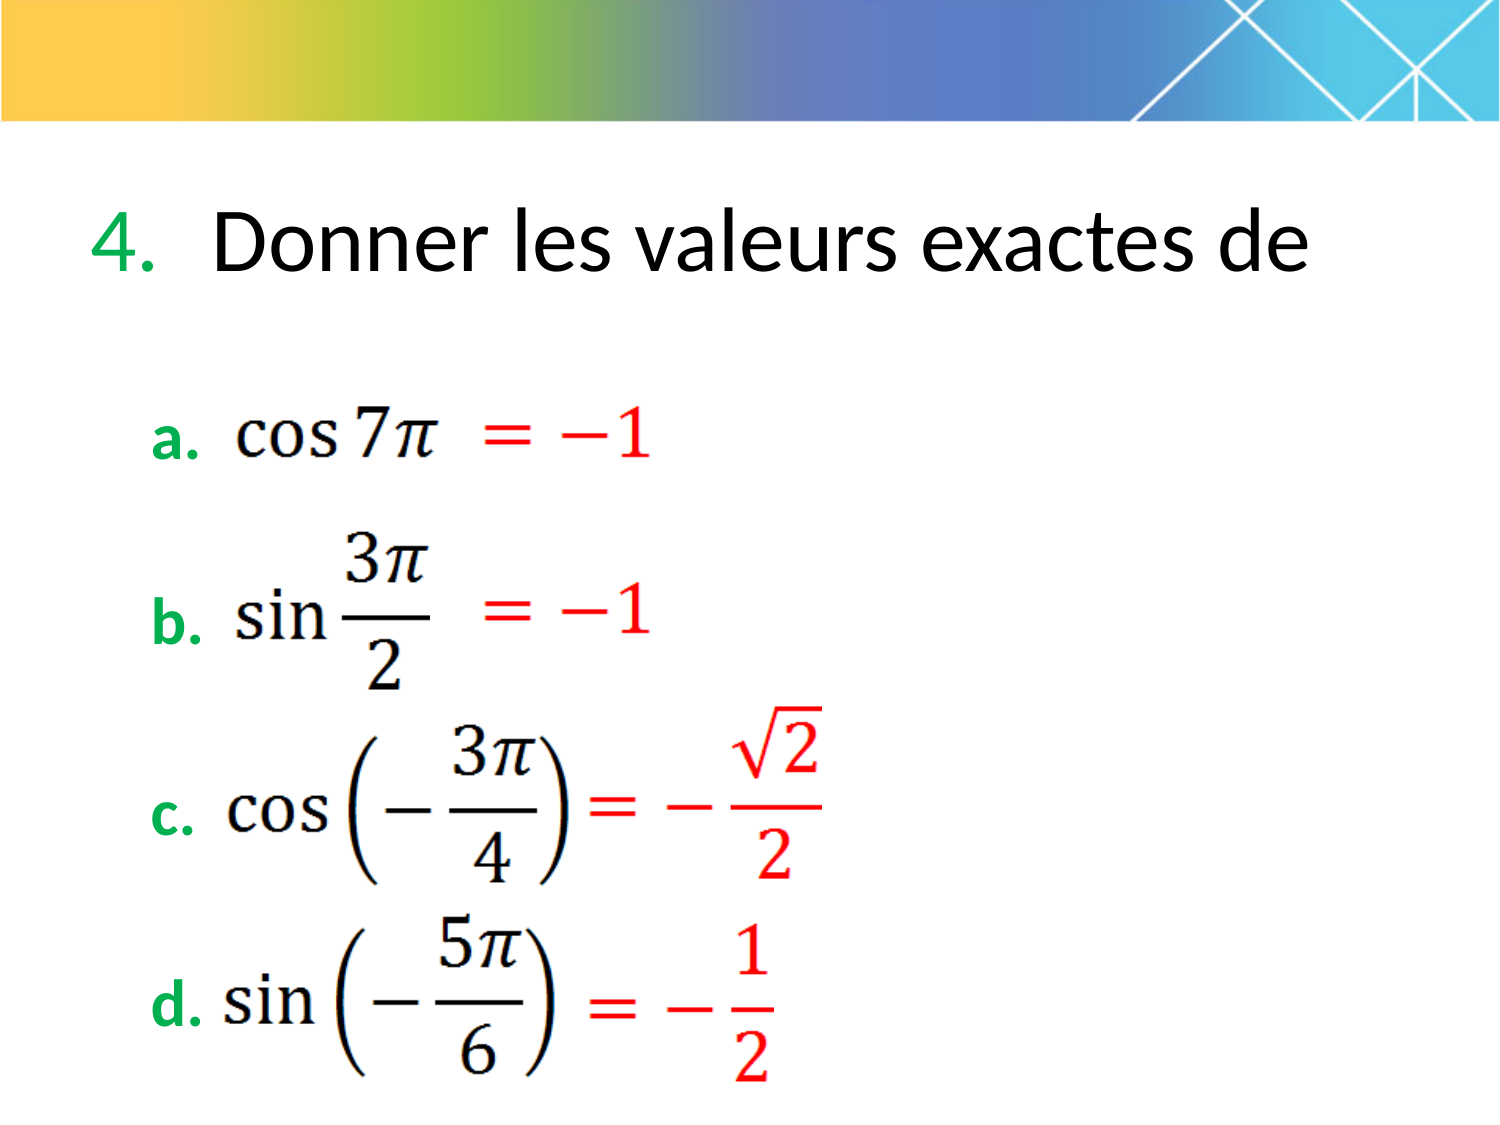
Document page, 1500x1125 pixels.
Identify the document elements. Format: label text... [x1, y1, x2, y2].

picture [234, 521, 430, 704]
picture [222, 903, 561, 1090]
picture [585, 691, 822, 893]
picture [0, 0, 1500, 123]
picture [480, 386, 656, 489]
text_box a. b. c. d. [135, 385, 821, 1048]
title Donner les valeurs exactes de [75, 164, 1426, 305]
picture [234, 386, 440, 489]
picture [585, 913, 774, 1096]
picture [480, 562, 656, 665]
picture [225, 714, 575, 900]
